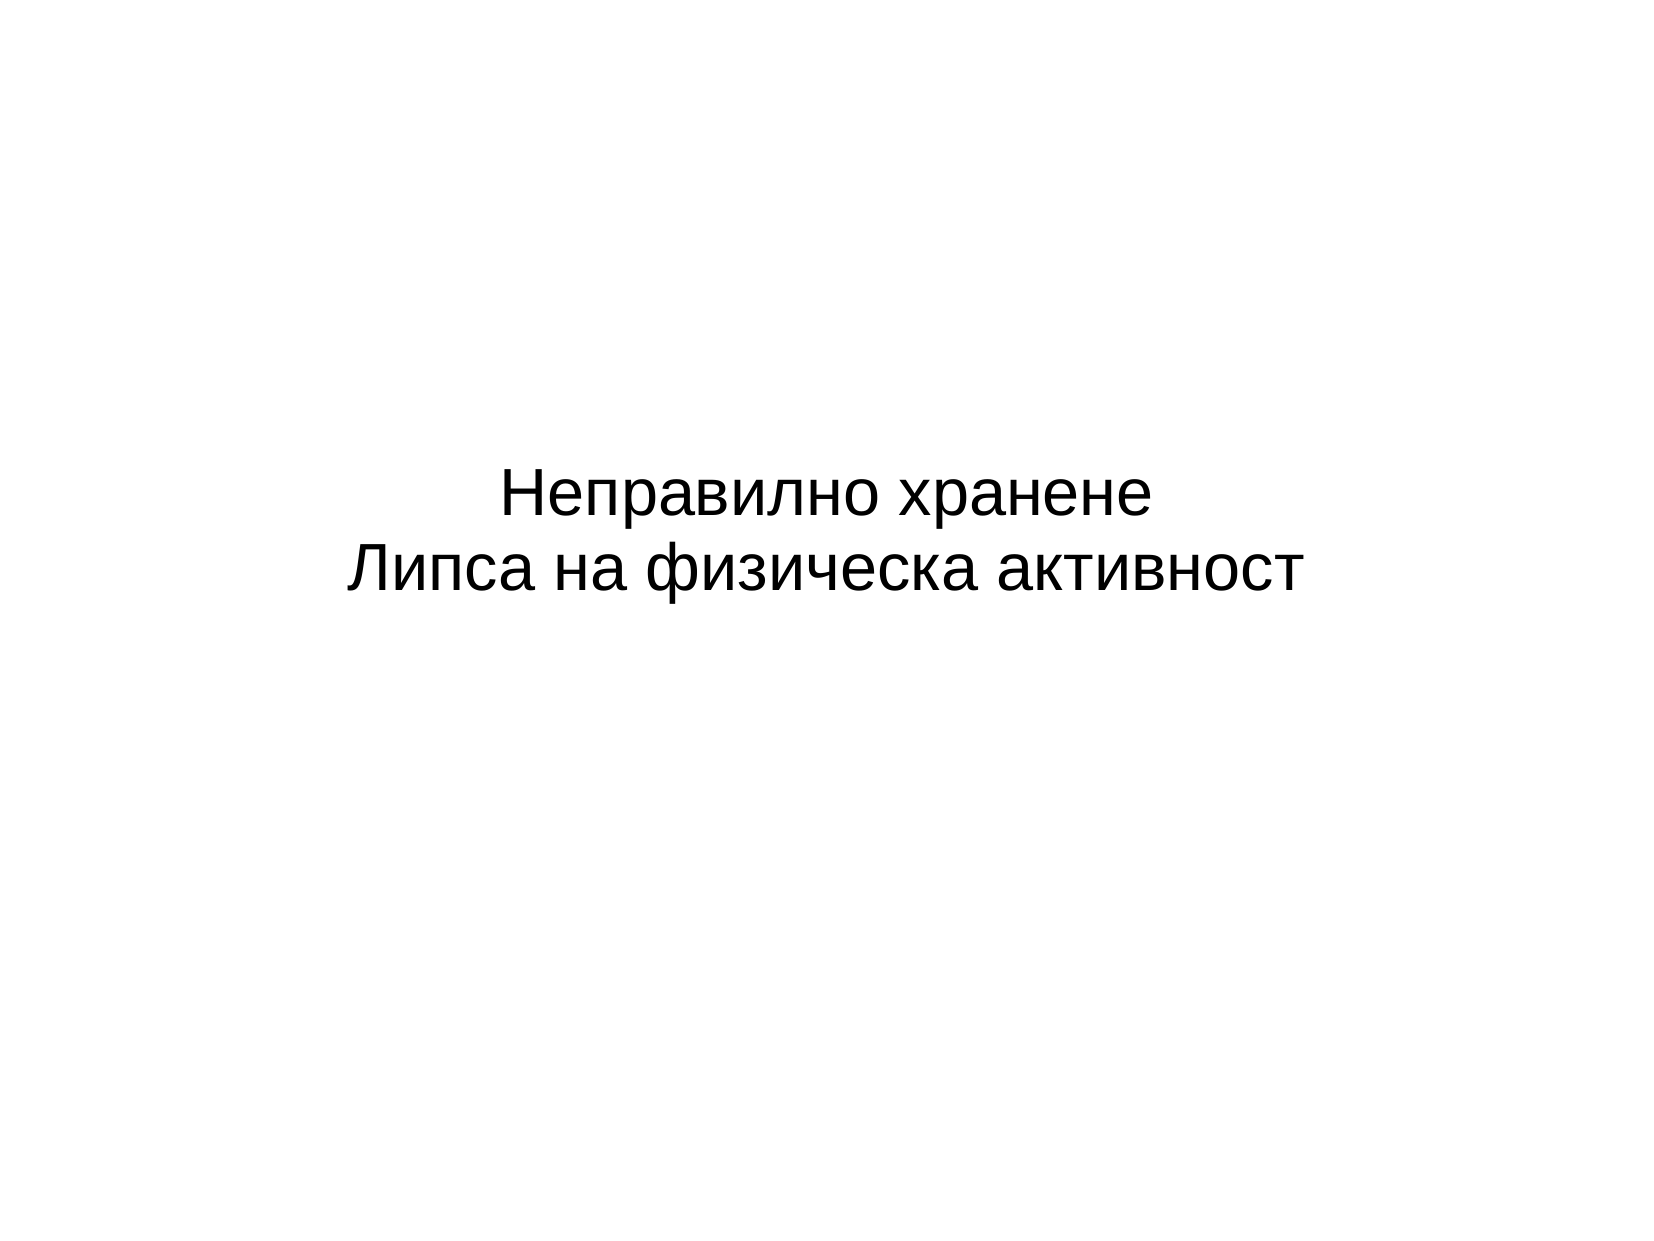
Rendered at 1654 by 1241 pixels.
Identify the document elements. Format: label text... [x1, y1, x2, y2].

subtitle Неправилно хранене Липса на физическа активност [82, 49, 1571, 1010]
